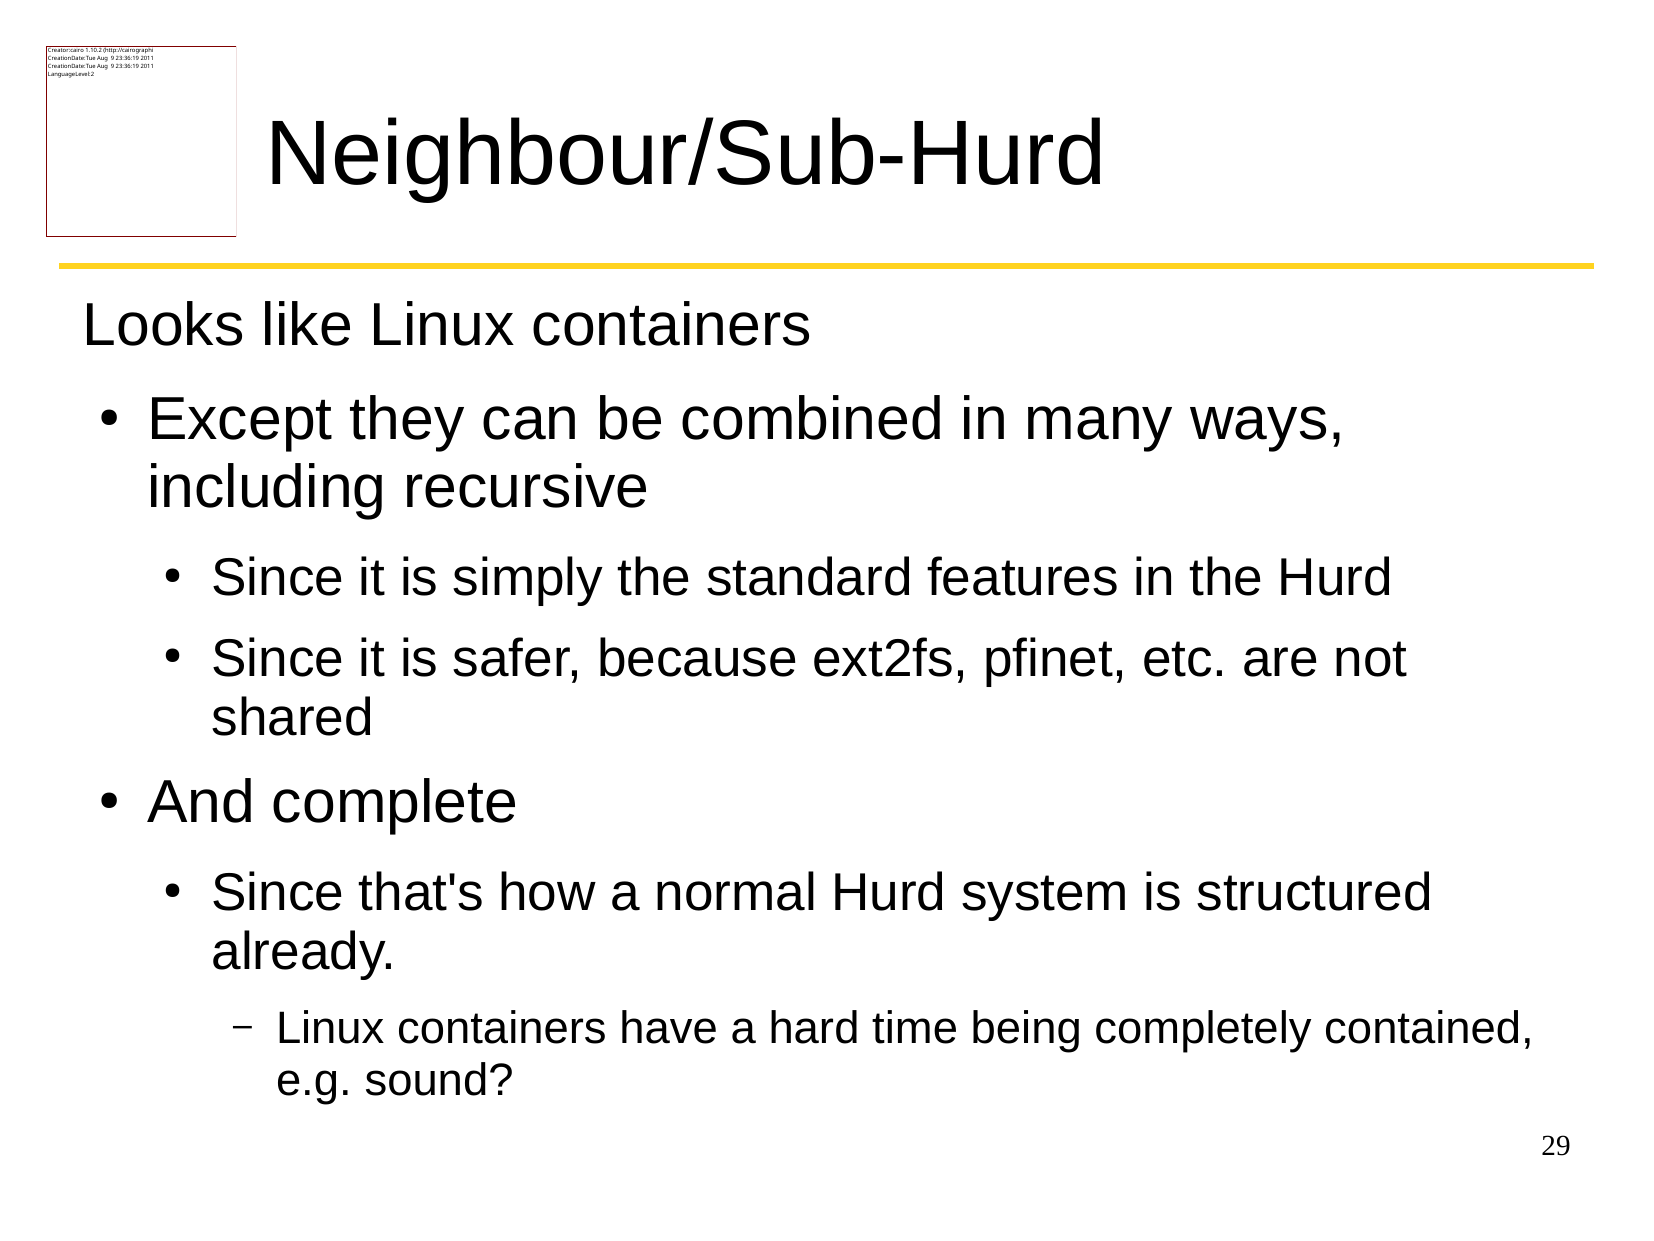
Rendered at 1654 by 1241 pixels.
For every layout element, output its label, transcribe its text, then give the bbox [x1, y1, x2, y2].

title Neighbour/Sub-Hurd [265, 49, 1571, 257]
list Looks like Linux containers Except they can be combined in many ways, including recursive Since it is simply the standard features in the Hurd Since it is safer, because ext2fs, pfinet, etc. are not shared And complete Since that's how a normal Hurd system is structured already. Linux containers have a hard time being completely contained, e.g. sound? [82, 290, 1571, 1109]
